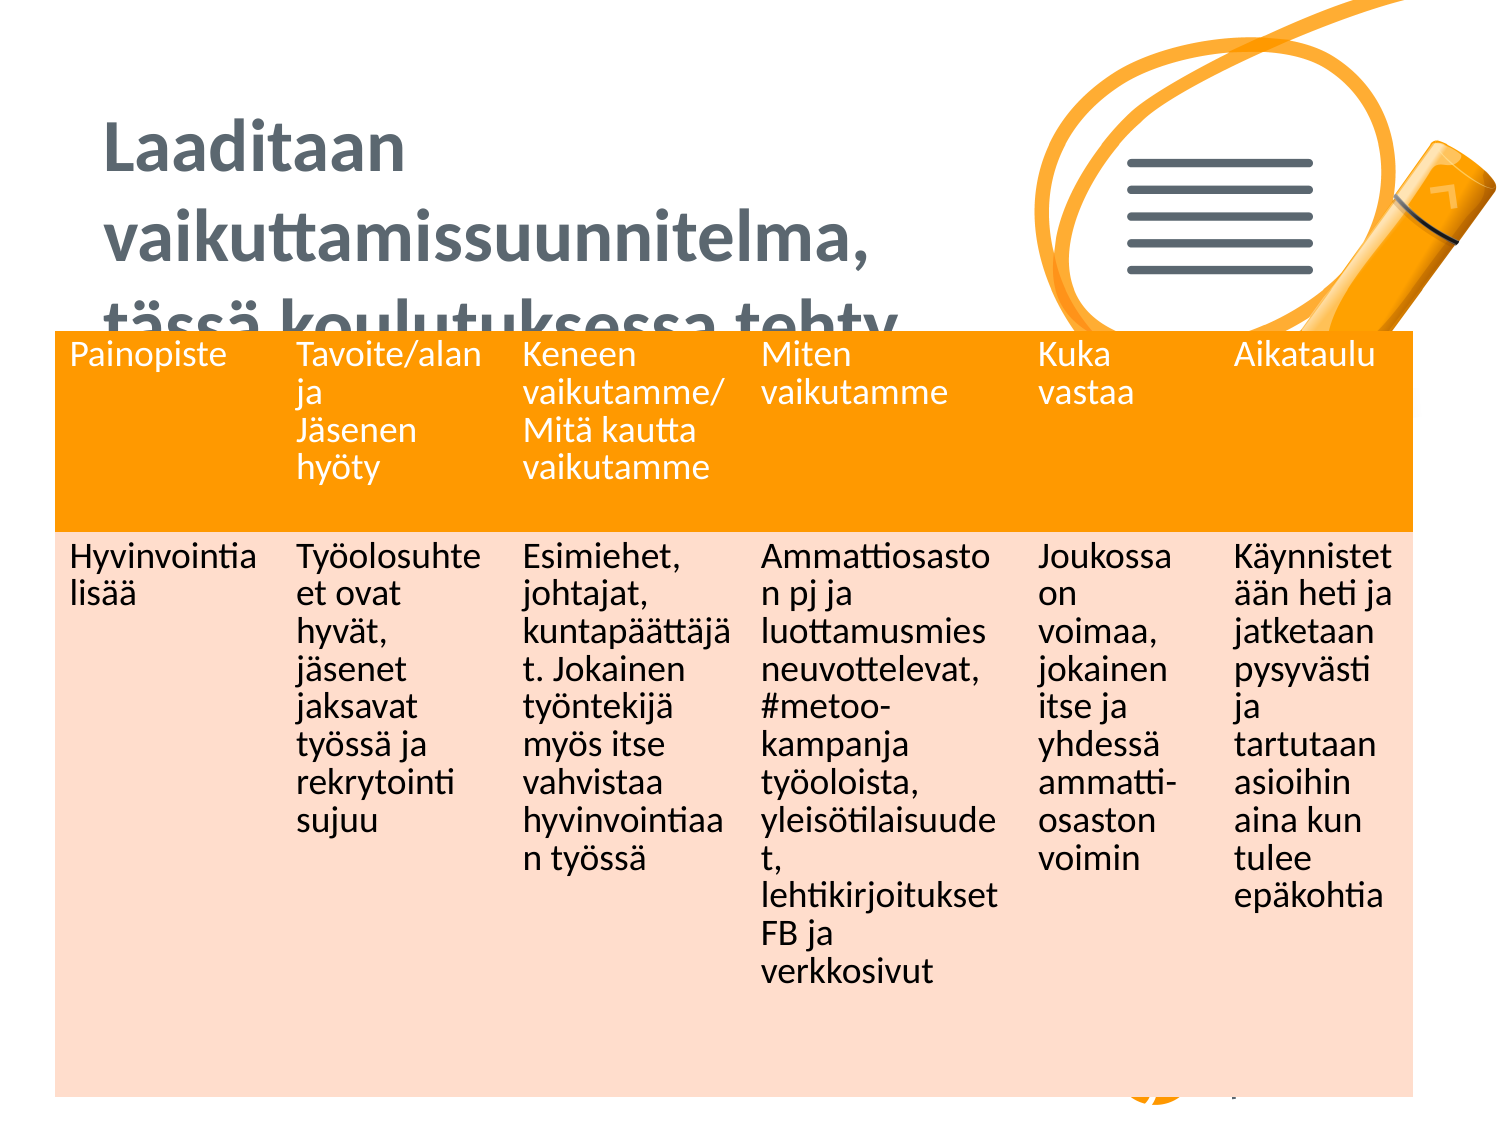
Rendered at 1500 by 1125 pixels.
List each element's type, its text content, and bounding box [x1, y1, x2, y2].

table_cell Joukossa on voimaa, jokainen itse ja yhdessä ammatti-osaston voimin [1023, 532, 1219, 1097]
table_cell Ammattiosaston pj ja luottamusmies neuvottelevat, #metoo-kampanja työoloista, yleisötilaisuudet, lehtikirjoitukset FB ja verkkosivut [746, 532, 1023, 1097]
table_header Painopiste [55, 331, 281, 532]
table_header Keneen vaikutamme/Mitä kautta vaikutamme [507, 331, 746, 532]
picture [1116, 1097, 1413, 1105]
picture [1029, 0, 1500, 434]
table_cell Käynnistetään heti ja jatketaan pysyvästi ja tartutaan asioihin aina kun tulee epäkohtia [1219, 532, 1413, 1097]
table_cell Hyvinvointia lisää [55, 532, 281, 1097]
table_header Tavoite/alan ja Jäsenen hyöty [281, 331, 507, 532]
title Laaditaan vaikuttamissuunnitelma, tässä koulutuksessa tehty malli [88, 88, 975, 266]
table_cell Työolosuhteet ovat hyvät, jäsenet jaksavat työssä ja rekrytointi sujuu [281, 532, 507, 1097]
table_header Aikataulu [1219, 331, 1413, 532]
table_header Kuka vastaa [1023, 331, 1219, 532]
table_header Miten vaikutamme [746, 331, 1023, 532]
table_cell Esimiehet, johtajat, kuntapäättäjät. Jokainen työntekijä myös itse vahvistaa hyvinvointiaan työssä [507, 532, 746, 1097]
